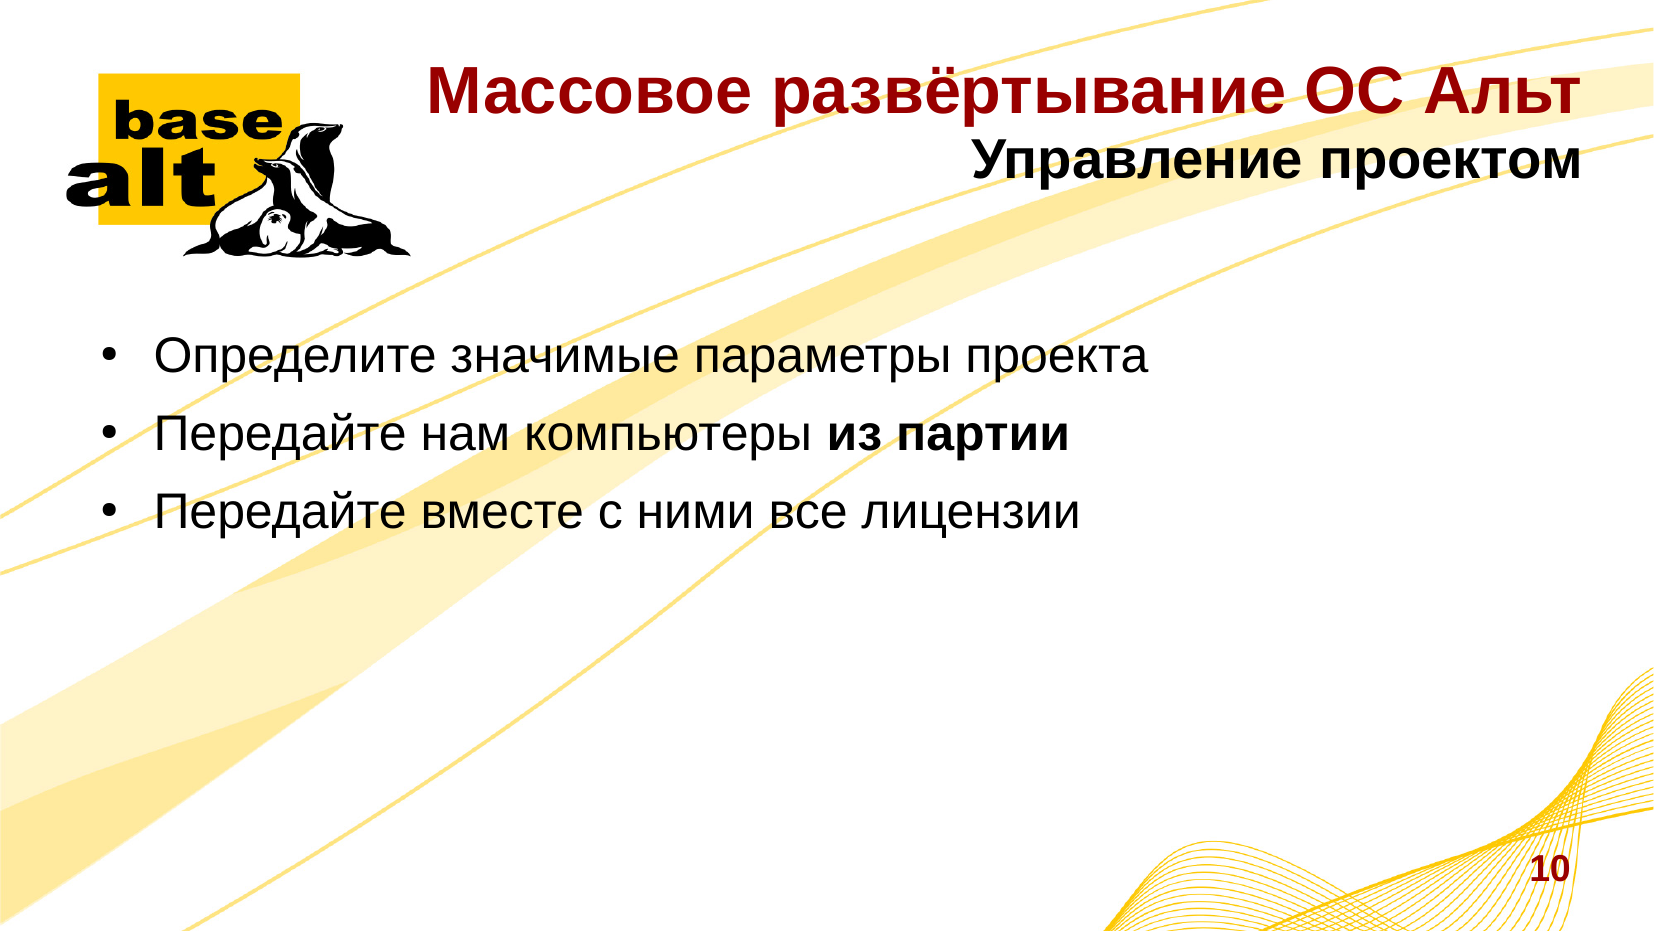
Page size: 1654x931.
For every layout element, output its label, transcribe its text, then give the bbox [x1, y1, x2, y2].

picture [0, 0, 1654, 931]
title Массовое развёртывание ОС Альт Управление проектом [372, 39, 1583, 204]
list Определите значимые параметры проекта Передайте нам компьютеры из партии Передайте вместе с ними все лицензии [82, 327, 1571, 727]
